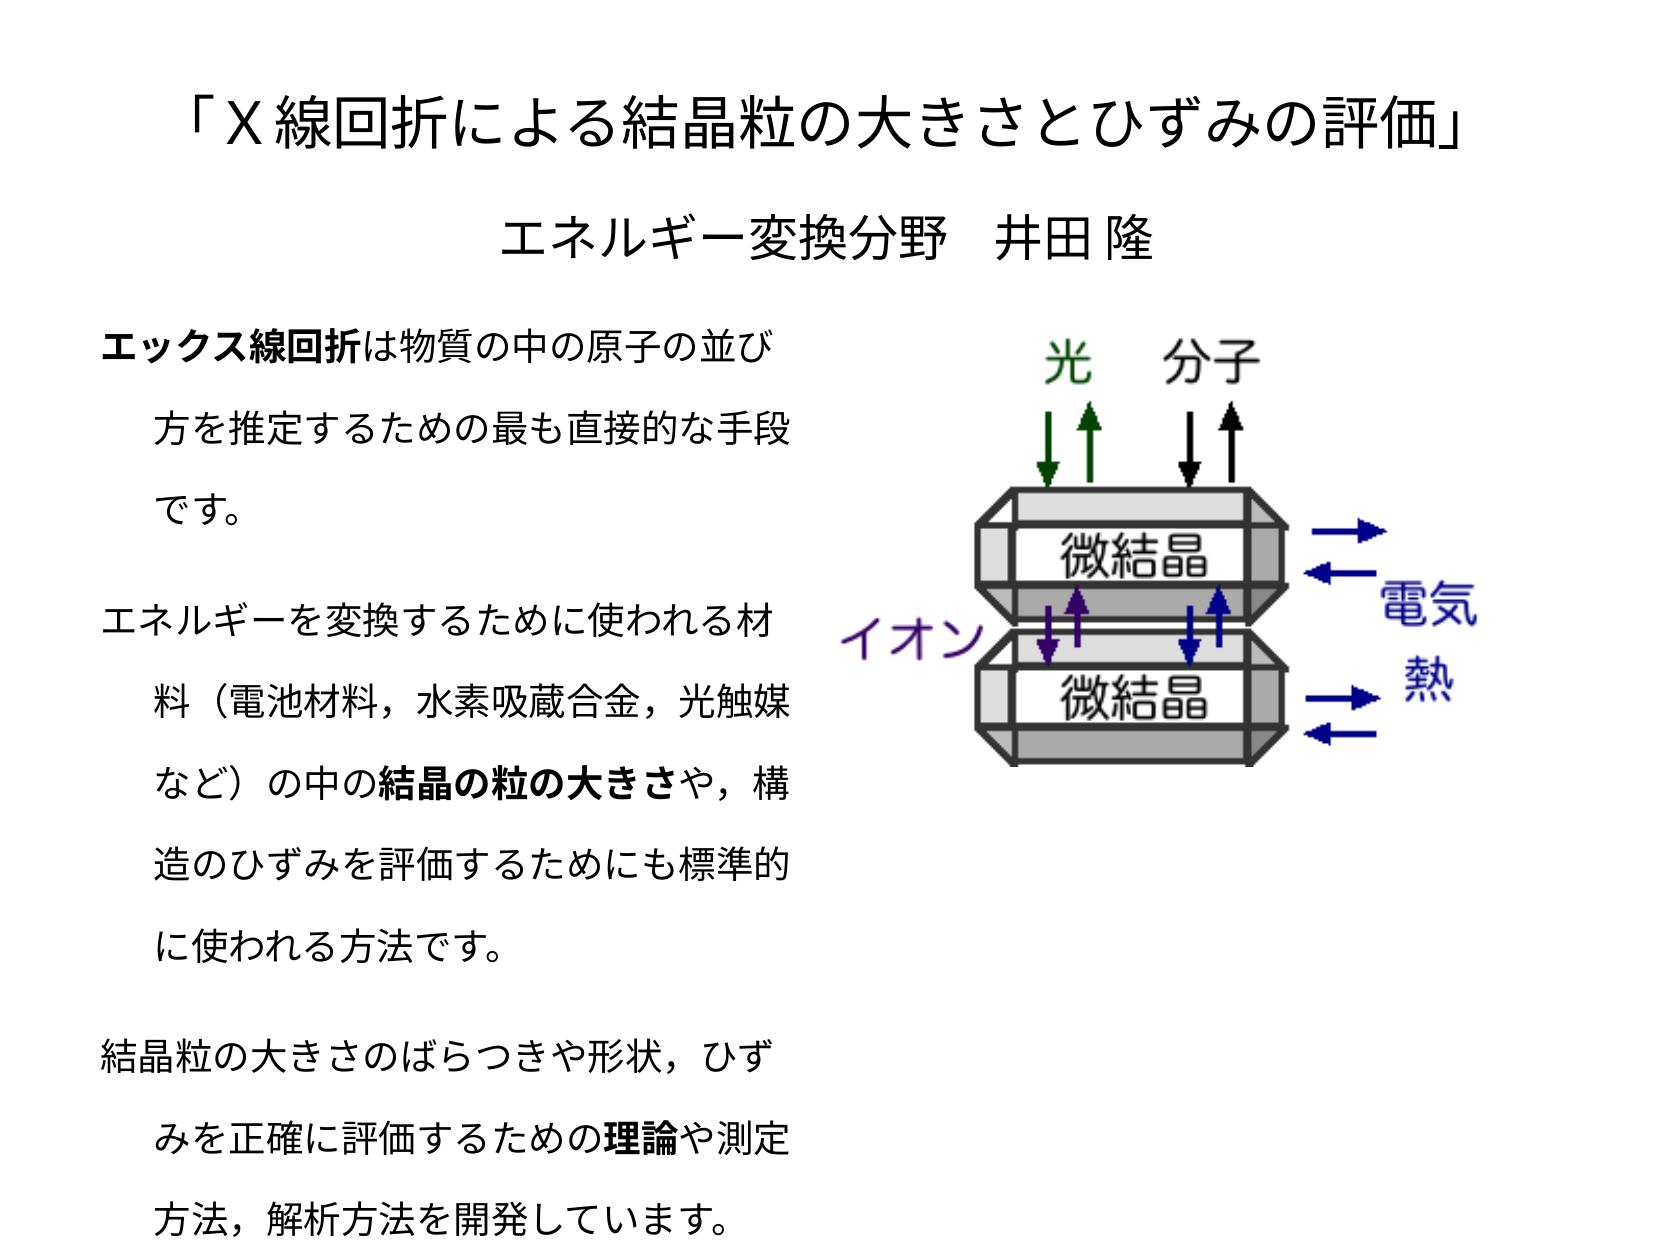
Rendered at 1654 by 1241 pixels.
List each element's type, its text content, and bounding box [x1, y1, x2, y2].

list エックス線回折は物質の中の原子の並び方を推定するための最も直接的な手段です。 エネルギーを変換するために使われる材料（電池材料，水素吸蔵合金，光触媒など）の中の結晶の粒の大きさや，構造のひずみを評価するためにも標準的に使われる方法です。 結晶粒の大きさのばらつきや形状，ひずみを正確に評価するための理論や測定方法，解析方法を開発しています。 [82, 290, 809, 1109]
picture [825, 337, 1502, 767]
title 「Ｘ線回折による結晶粒の大きさとひずみの評価」 エネルギー変換分野 井田 隆 [82, 49, 1571, 257]
